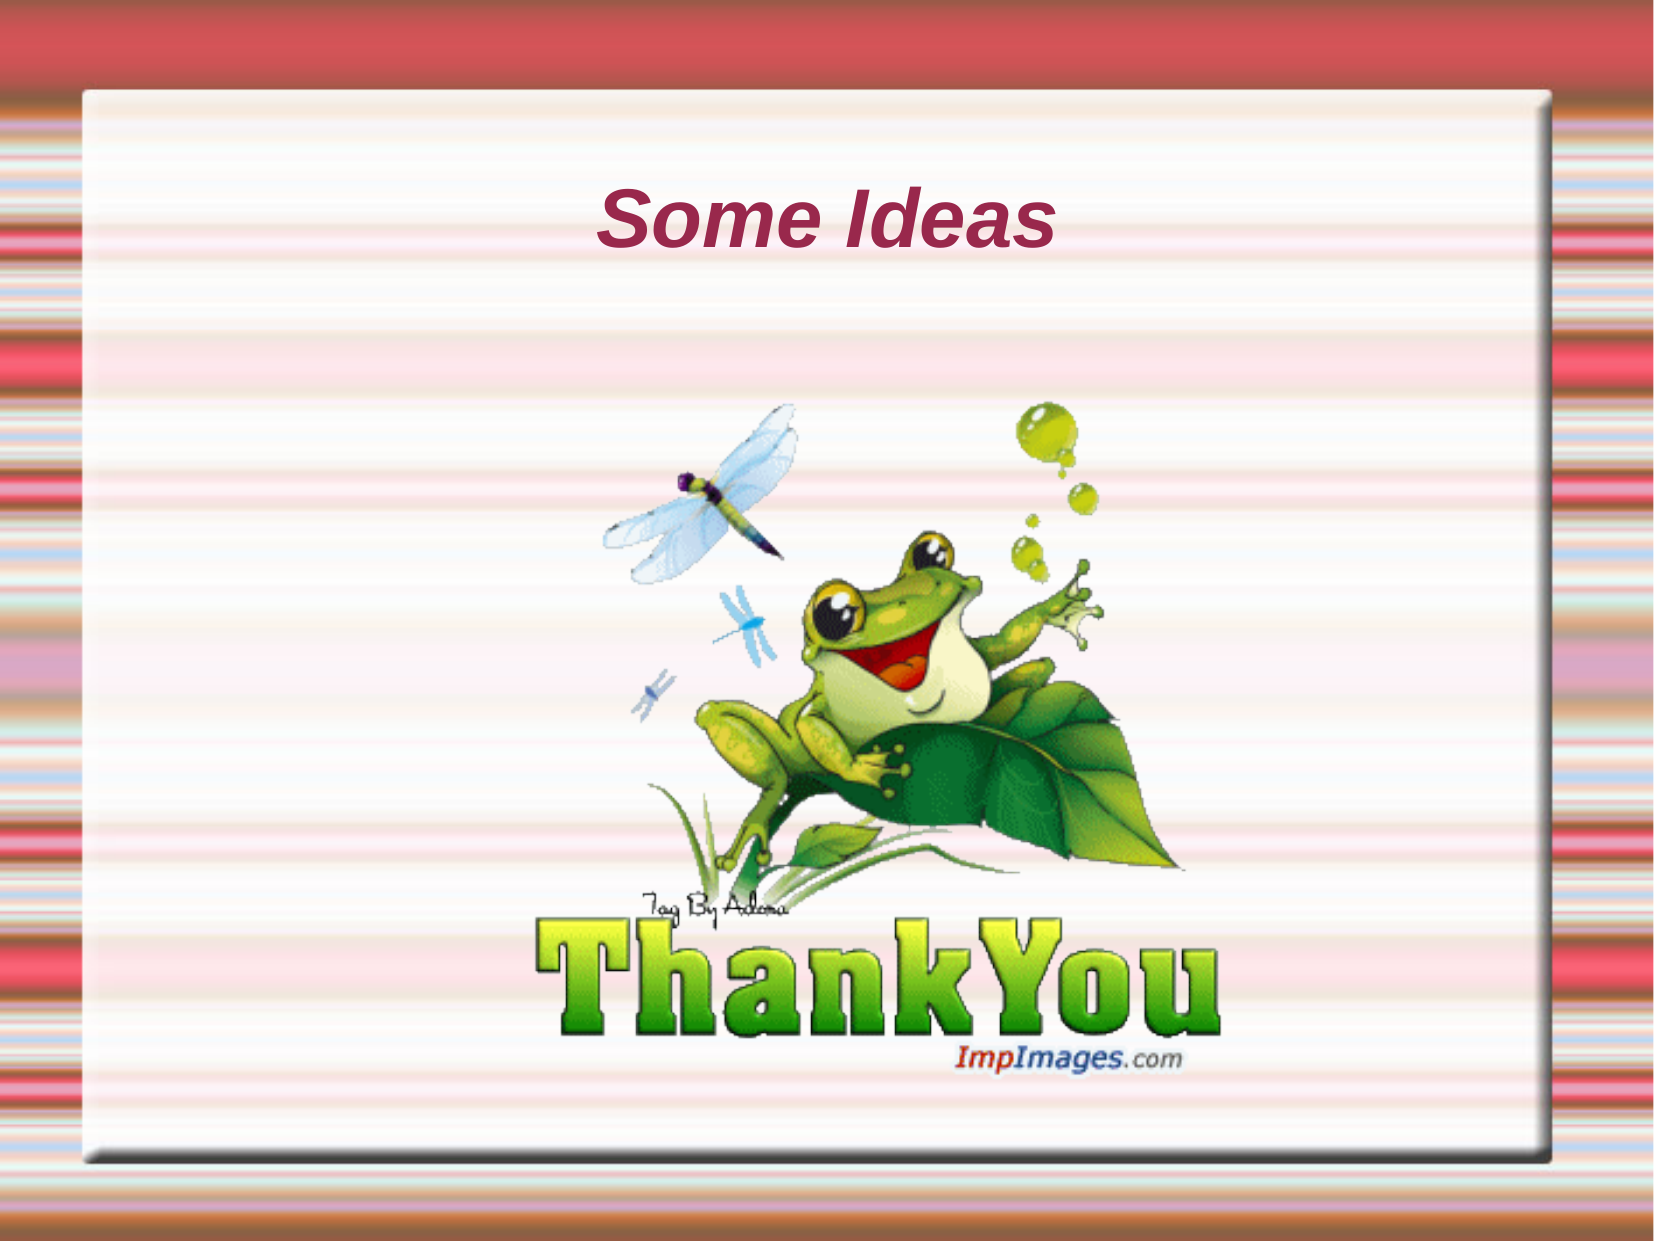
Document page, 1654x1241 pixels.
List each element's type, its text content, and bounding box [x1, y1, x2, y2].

title Some Ideas [121, 114, 1534, 322]
picture [0, 0, 1654, 1241]
